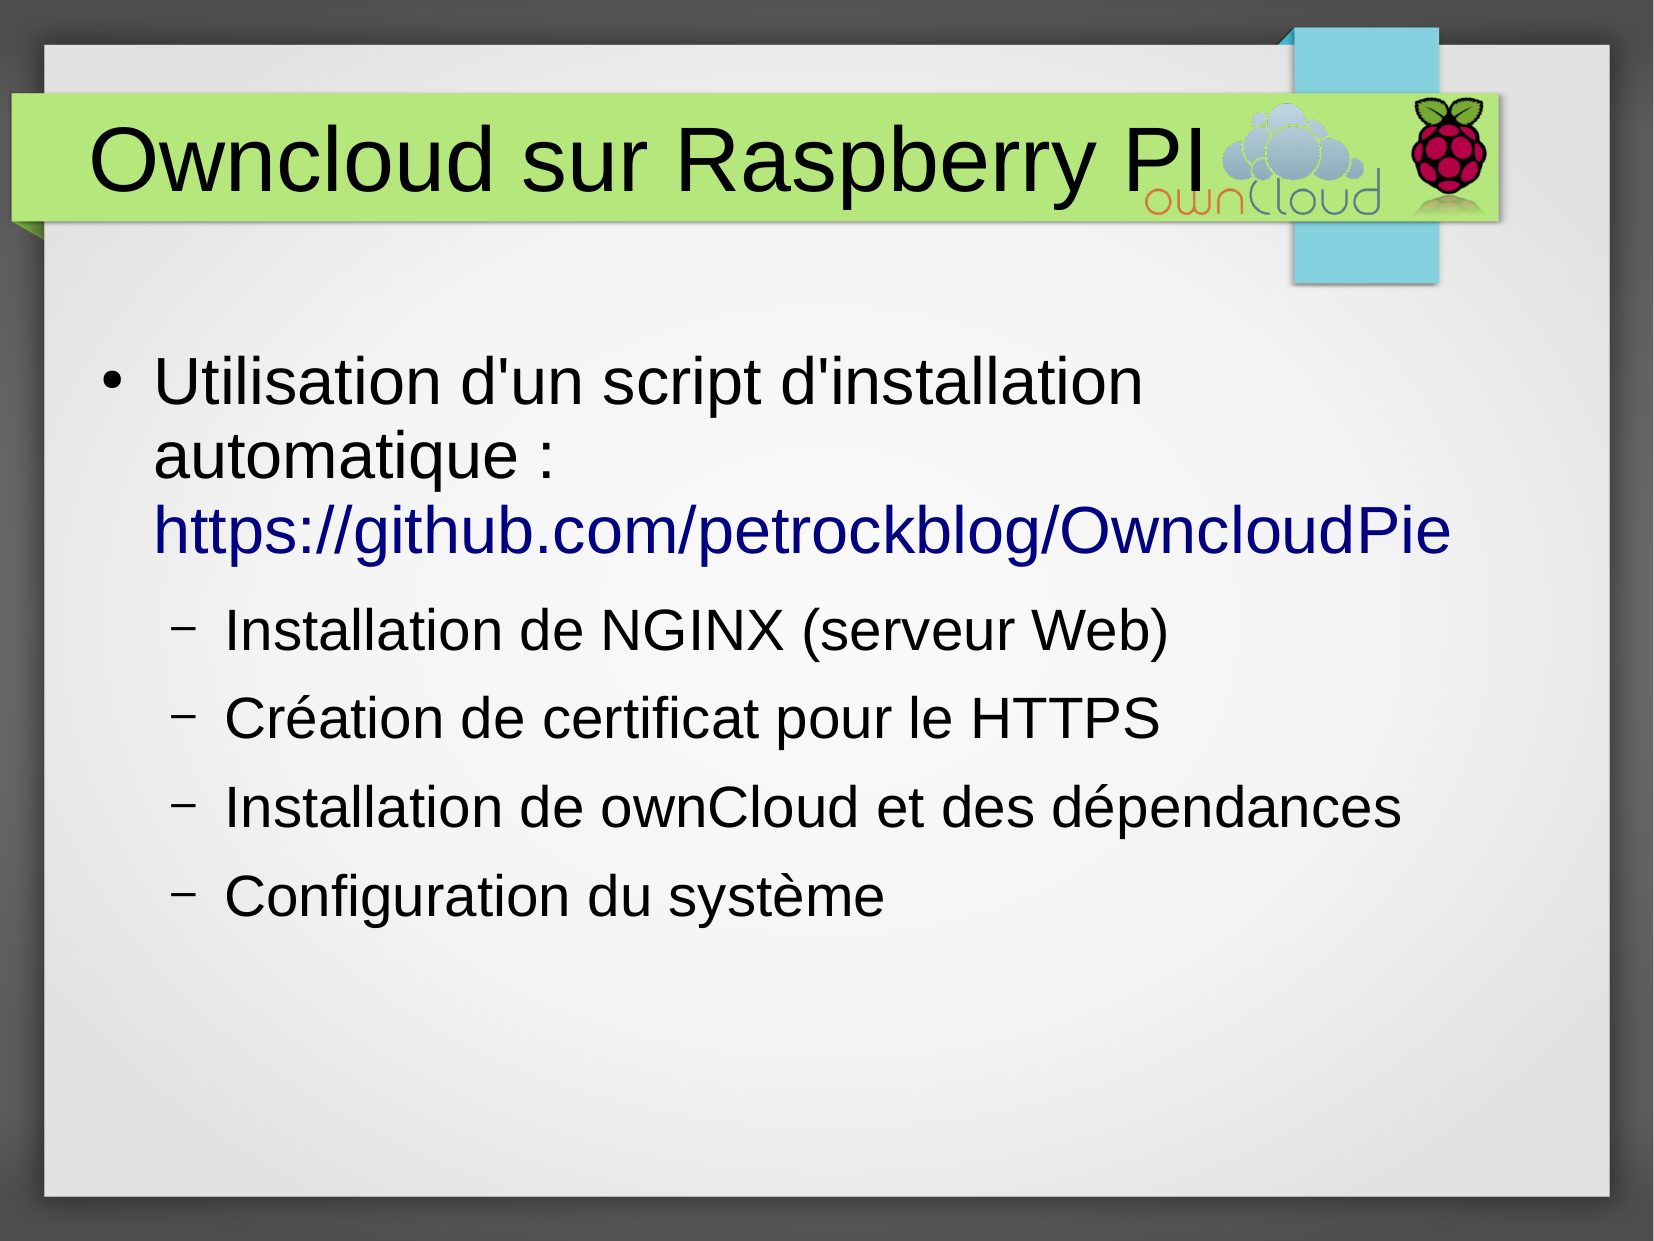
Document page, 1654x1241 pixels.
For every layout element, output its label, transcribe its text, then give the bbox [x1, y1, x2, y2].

title Owncloud sur Raspberry PI [70, 106, 1229, 213]
list Utilisation d'un script d'installation automatique :https://github.com/petrockblog/OwncloudPie Installation de NGINX (serveur Web) Création de certificat pour le HTTPS Installation de ownCloud et des dépendances Configuration du système [82, 343, 1538, 1063]
picture [0, 0, 1654, 1241]
